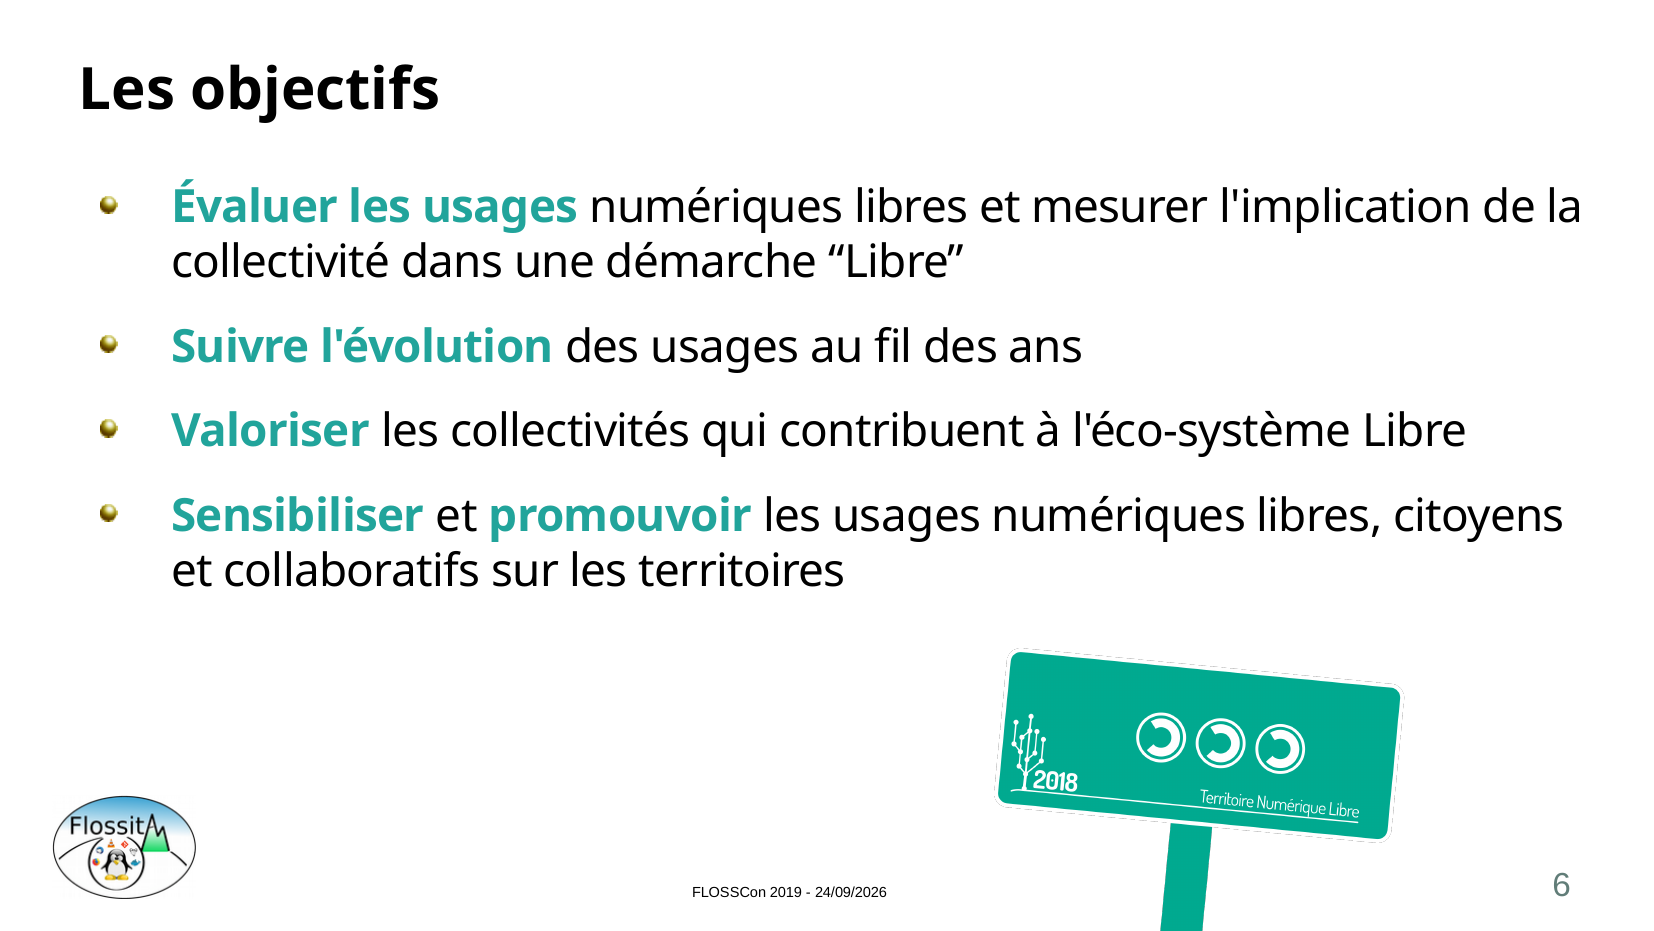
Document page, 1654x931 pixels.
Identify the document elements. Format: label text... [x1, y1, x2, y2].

title Les objectifs [63, 43, 1311, 138]
picture [52, 795, 196, 899]
picture [992, 646, 1406, 931]
list Évaluer les usages numériques libres et mesurer l'implication de la collectivité dans une démarche “Libre” Suivre l'évolution des usages au fil des ans Valoriser les collectivités qui contribuent à l'éco-système Libre Sensibiliser et promouvoir les usages numériques libres, citoyens et collaboratifs sur les territoires [88, 177, 1595, 898]
